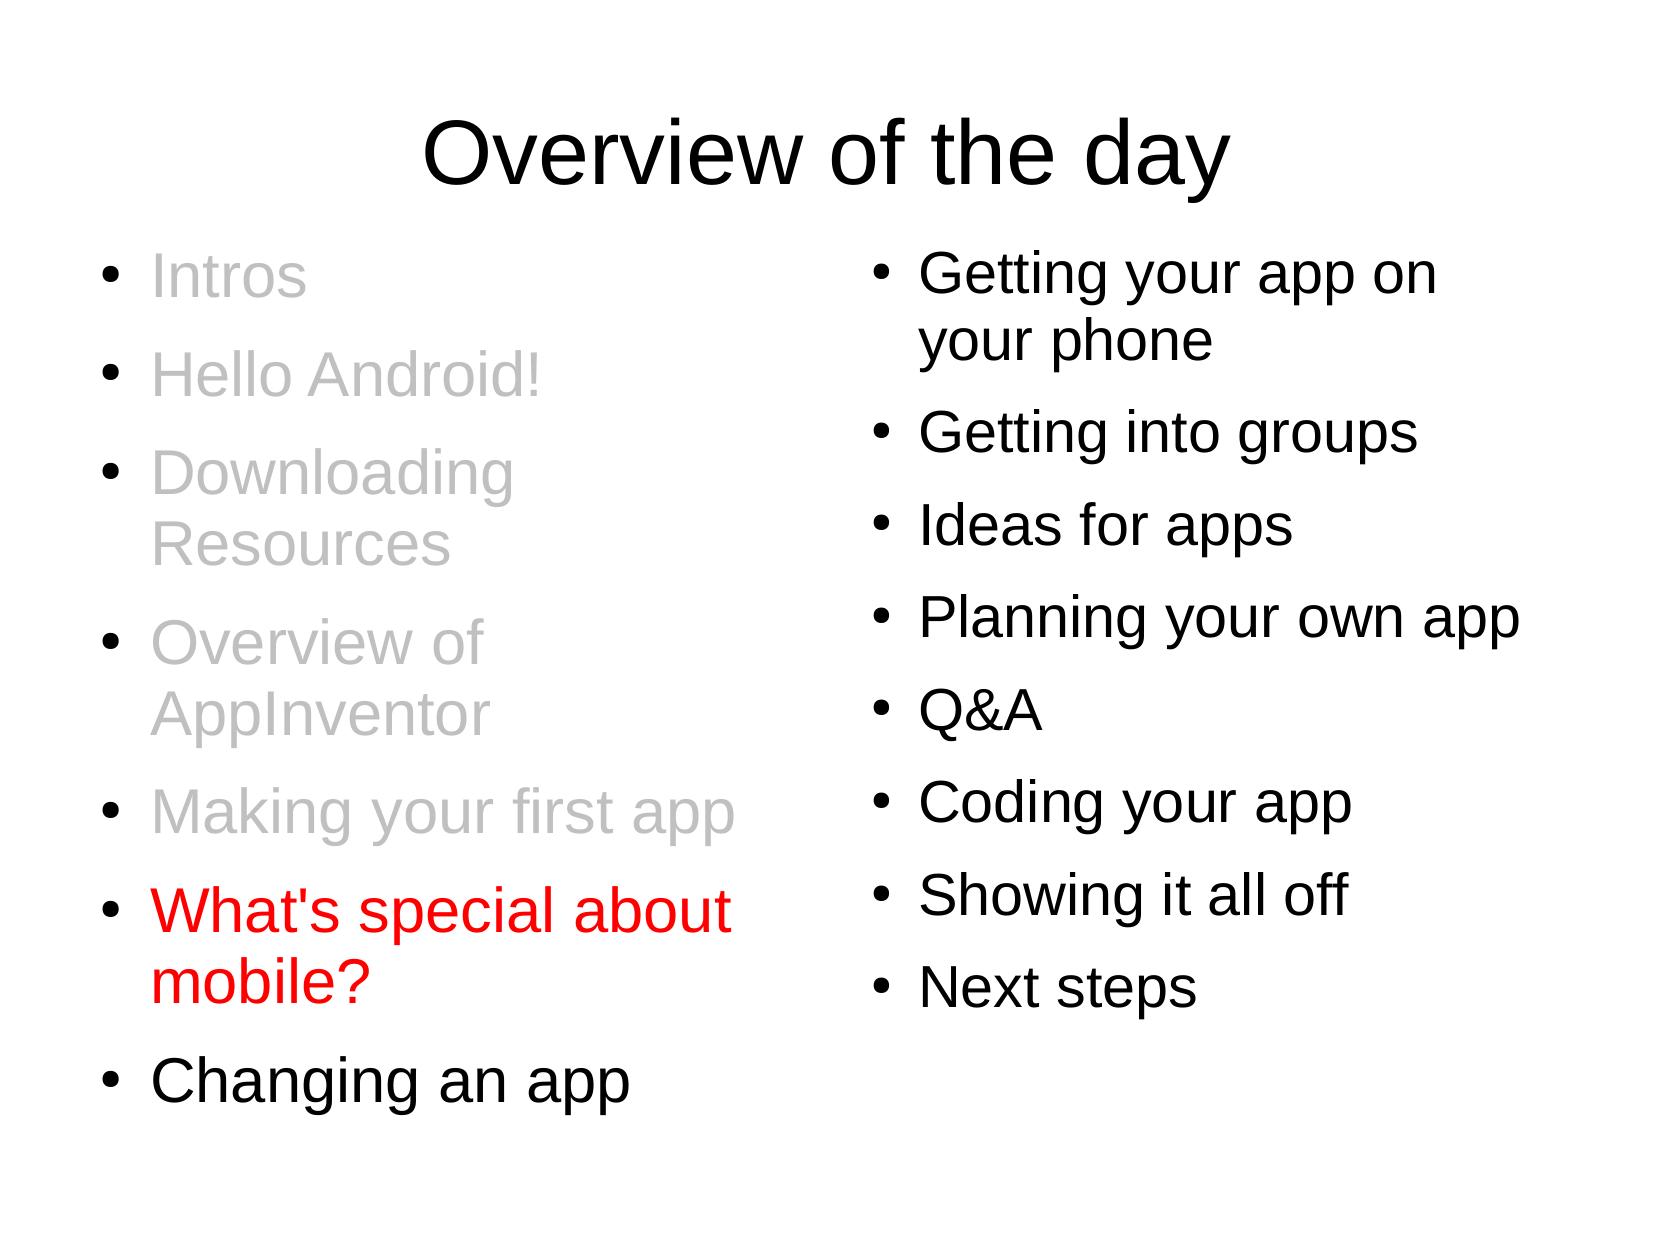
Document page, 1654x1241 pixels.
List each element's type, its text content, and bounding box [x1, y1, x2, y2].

list Intros Hello Android! Downloading Resources Overview of AppInventor Making your first app What's special about mobile? Changing an app [82, 240, 793, 1126]
list Getting your app on your phone Getting into groups Ideas for apps Planning your own app Q&A Coding your app Showing it all off Next steps [855, 240, 1566, 1025]
title Overview of the day [82, 49, 1571, 257]
